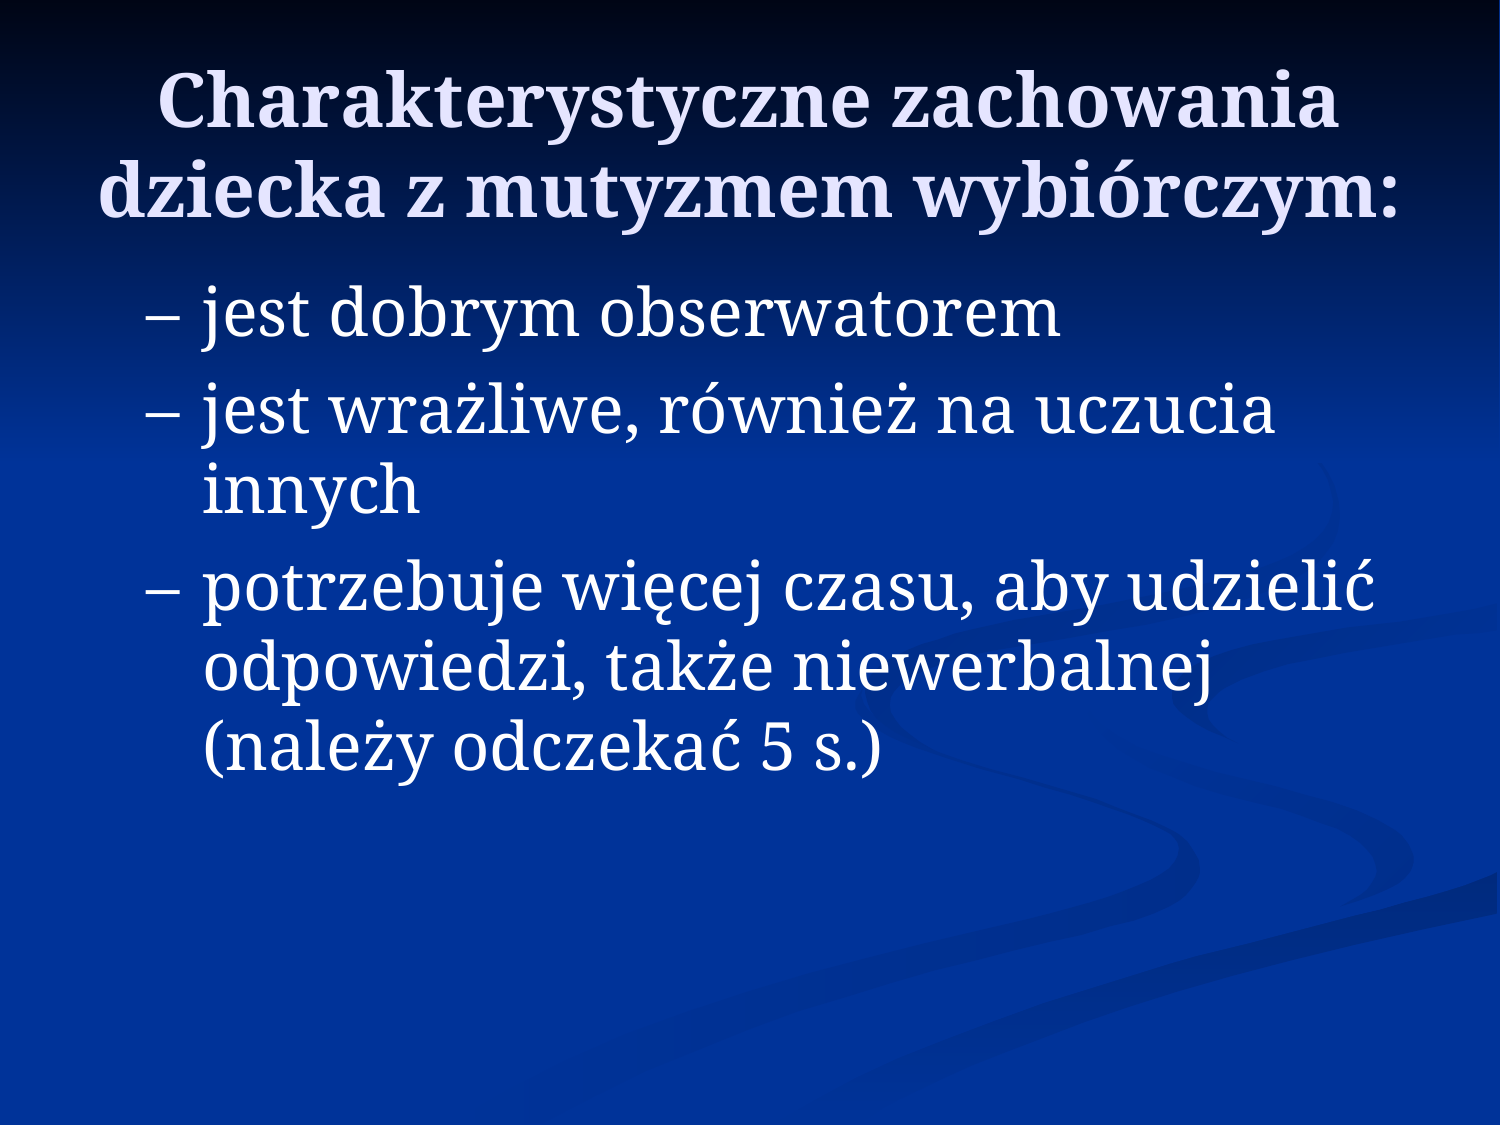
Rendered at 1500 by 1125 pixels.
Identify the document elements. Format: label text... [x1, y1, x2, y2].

title Charakterystyczne zachowania dziecka z mutyzmem wybiórczym: [75, 45, 1425, 233]
list – jest dobrym obserwatorem – jest wrażliwe, również na uczucia innych – potrzebuje więcej czasu, aby udzielić odpowiedzi, także niewerbalnej (należy odczekać 5 s.) [75, 262, 1425, 1005]
